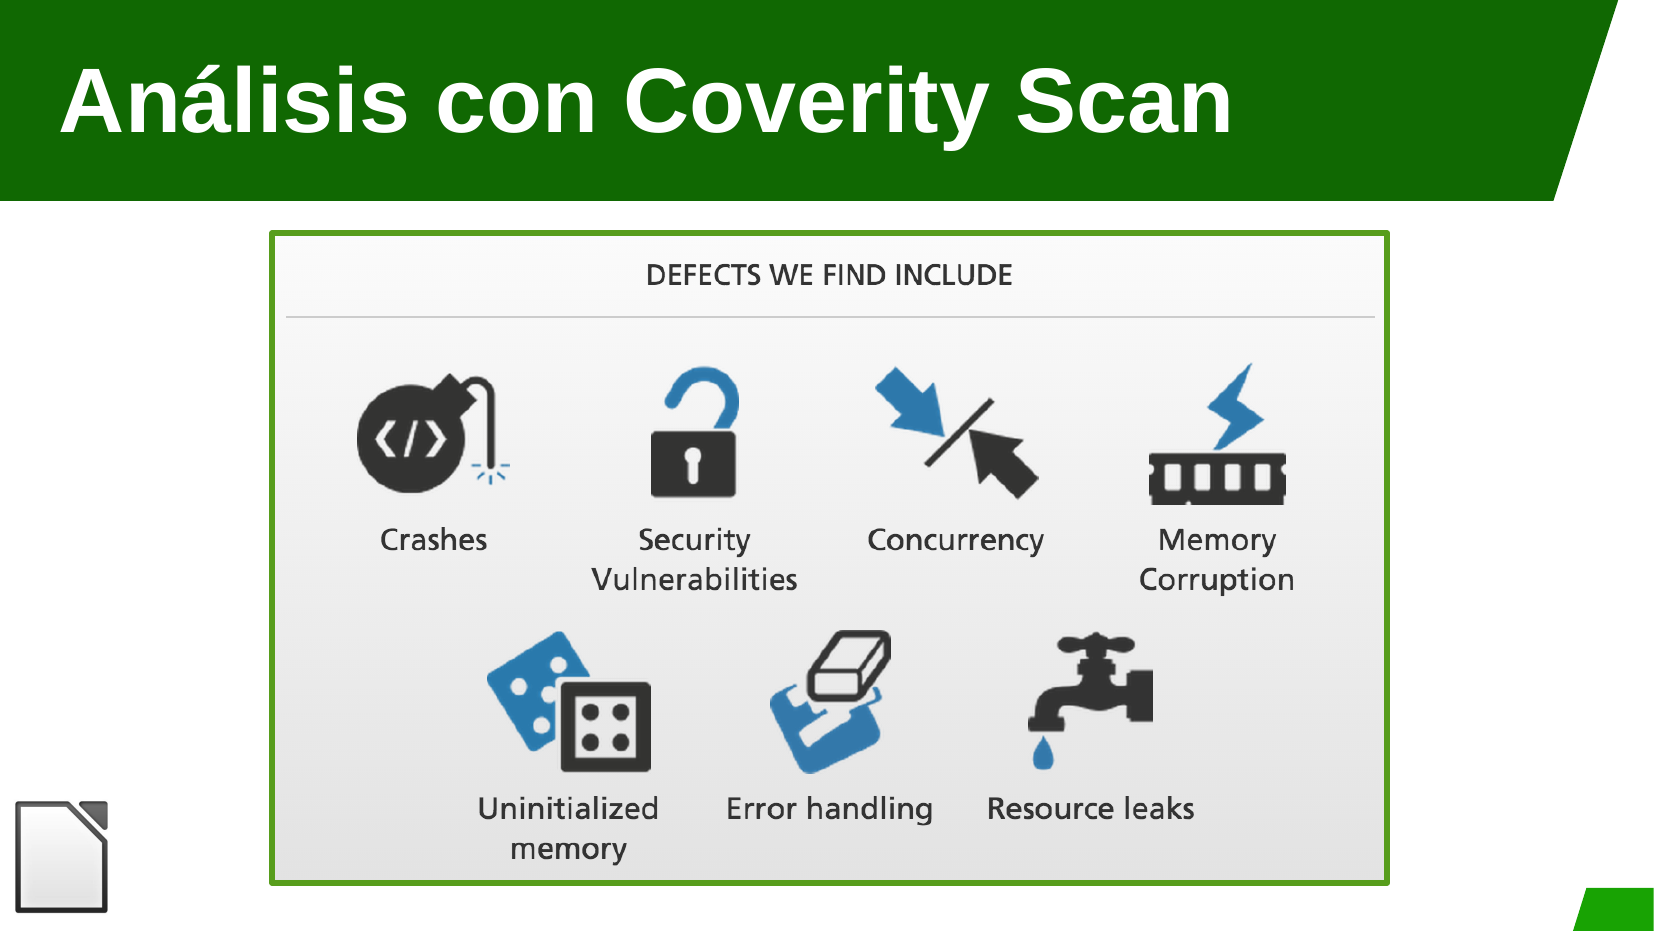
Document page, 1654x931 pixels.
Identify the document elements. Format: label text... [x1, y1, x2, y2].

picture [275, 236, 1385, 880]
title Análisis con Coverity Scan [59, 13, 1548, 189]
picture [12, 798, 111, 917]
